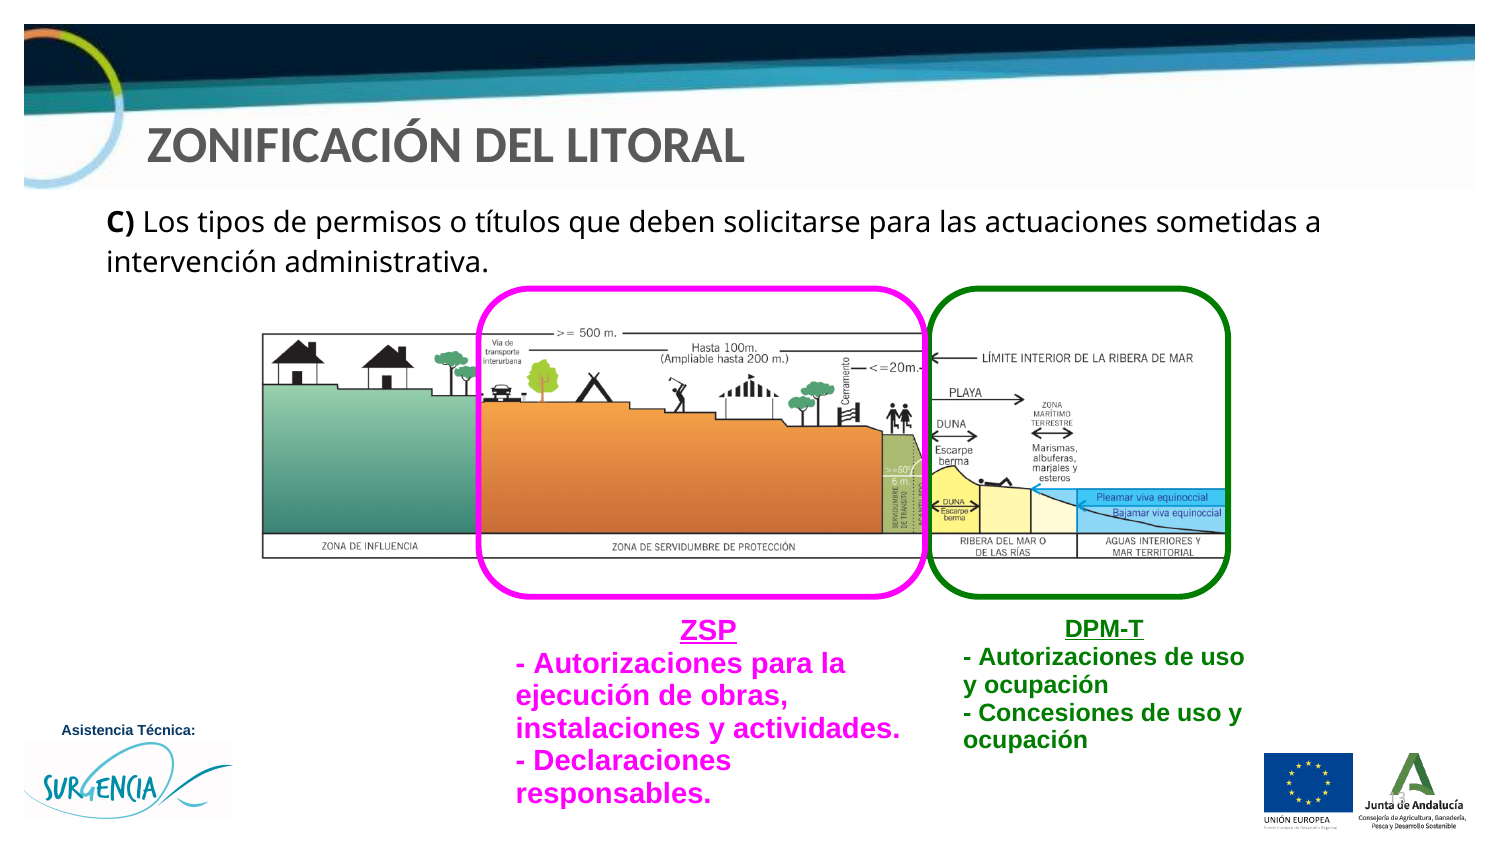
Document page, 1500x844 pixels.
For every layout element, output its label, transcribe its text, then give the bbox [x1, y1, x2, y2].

picture [482, 326, 922, 569]
picture [924, 561, 930, 569]
picture [932, 326, 1225, 569]
text_box ZSP - Autorizaciones para la ejecución de obras, instalaciones y actividades. - Declaraciones responsables. [500, 604, 929, 804]
picture [253, 326, 480, 569]
text_box DPM-T - Autorizaciones de uso y ocupación - Concesiones de uso y ocupación [948, 605, 1264, 752]
picture [24, 24, 1475, 190]
picture [1264, 753, 1476, 830]
picture [1227, 549, 1232, 569]
text_box ZONIFICACIÓN DEL LITORAL [121, 95, 910, 190]
text_box Asistencia Técnica: [41, 705, 216, 754]
picture [24, 742, 233, 819]
text_box ‹#› [1387, 787, 1472, 831]
text_box C) Los tipos de permisos o títulos que deben solicitarse para las actuaciones sometidas a intervención administrativa. [106, 198, 1324, 295]
